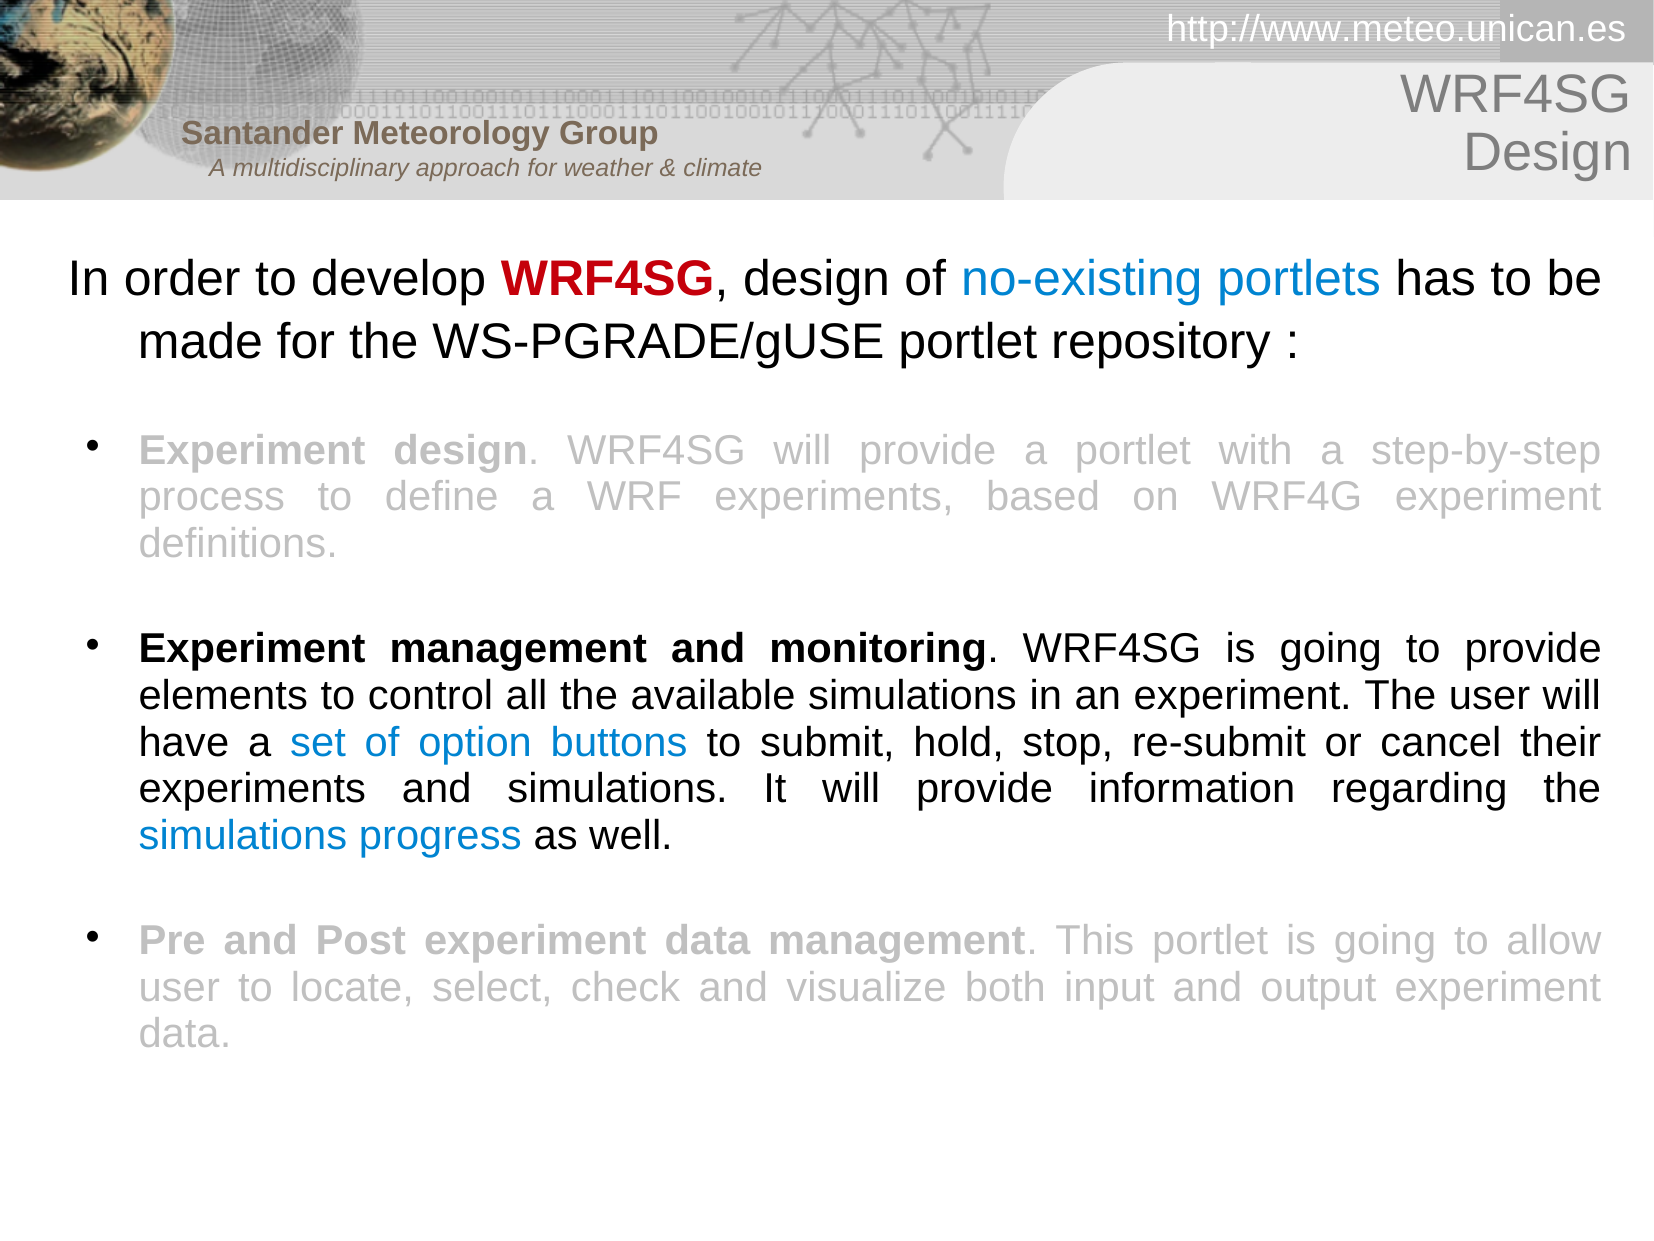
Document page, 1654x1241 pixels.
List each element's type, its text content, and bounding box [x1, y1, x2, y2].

list In order to develop WRF4SG, design of no-existing portlets has to be made for the WS-PGRADE/gUSE portlet repository : Experiment design. WRF4SG will provide a portlet with a step-by-step process to define a WRF experiments, based on WRF4G experiment definitions. Experiment management and monitoring. WRF4SG is going to provide elements to control all the available simulations in an experiment. The user will have a set of option buttons to submit, hold, stop, re-submit or cancel their experiments and simulations. It will provide information regarding the simulations progress as well. Pre and Post experiment data management. This portlet is going to allow user to locate, select, check and visualize both input and output experiment data. [67, 239, 1603, 1241]
picture [0, 0, 1500, 200]
text_box WRF4SG Design [1114, 57, 1633, 183]
